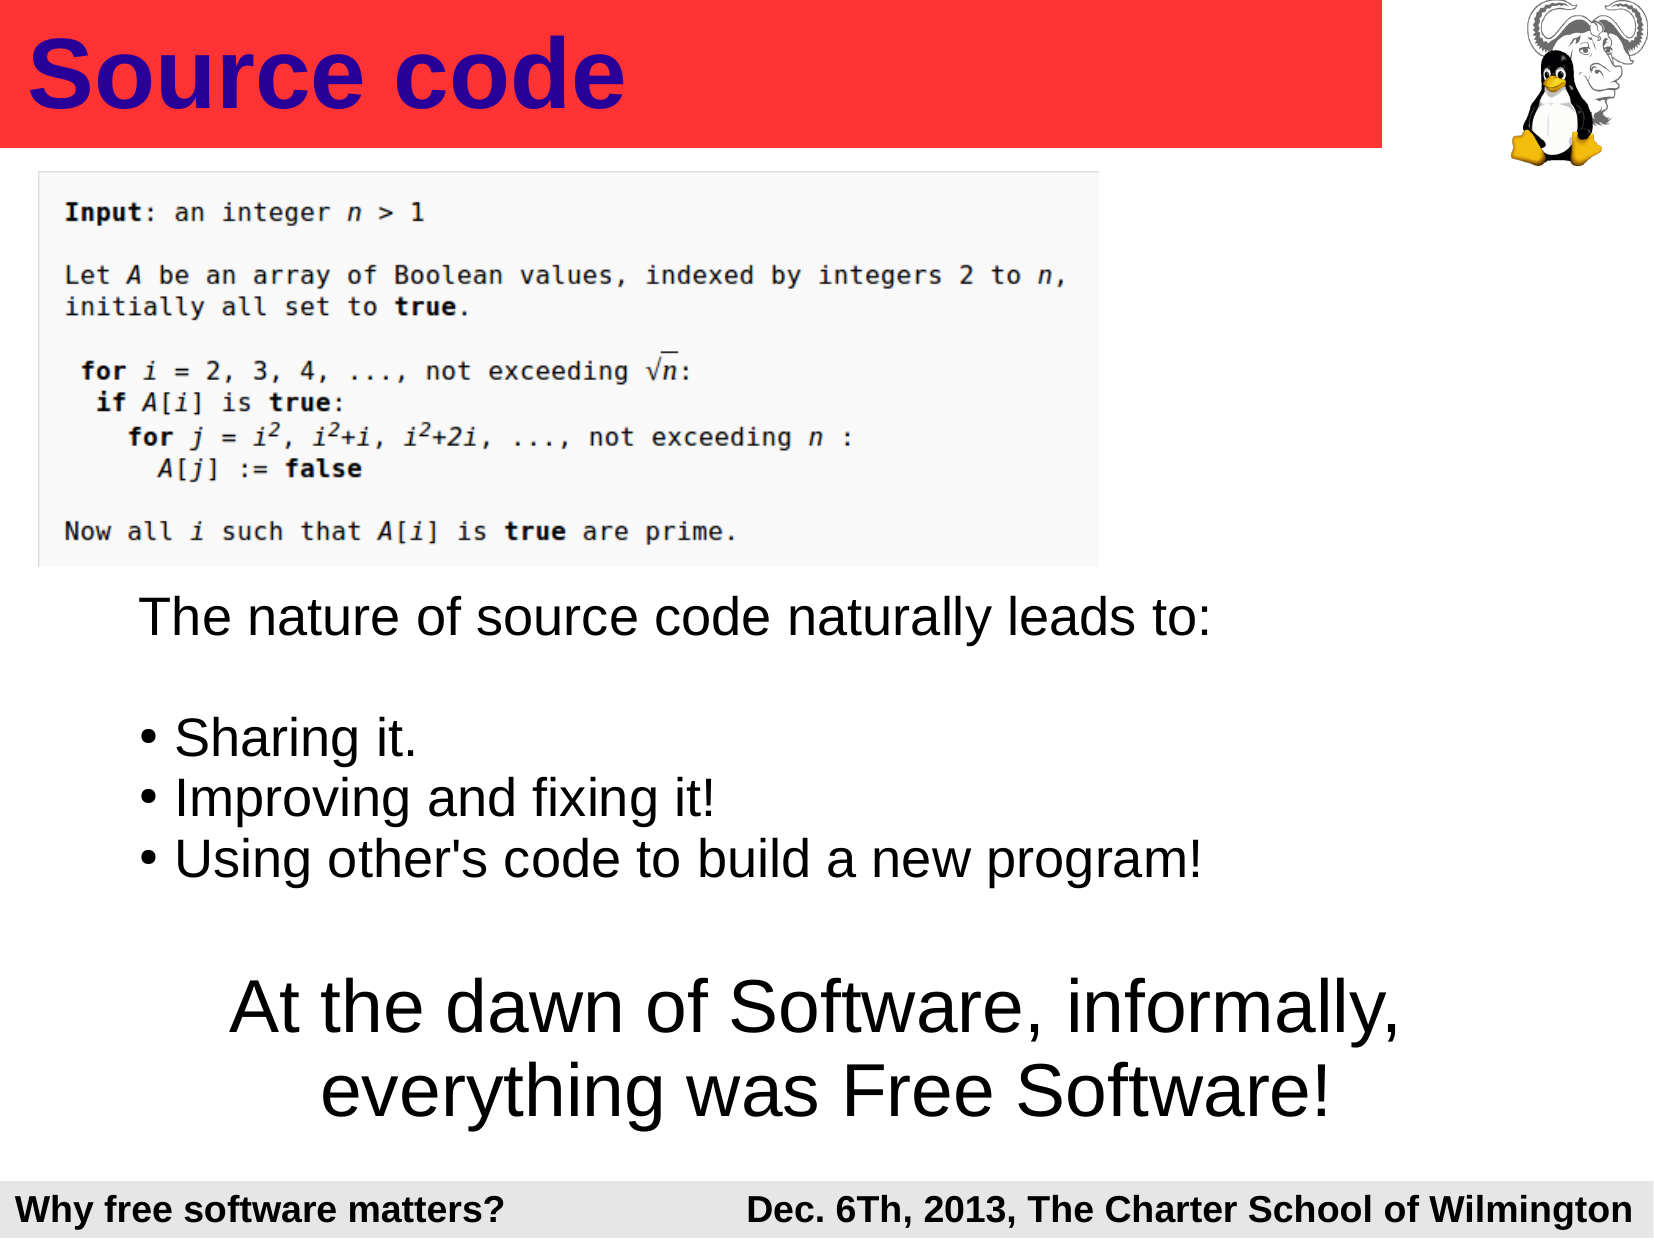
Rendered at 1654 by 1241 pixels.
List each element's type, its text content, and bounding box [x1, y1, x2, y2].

text_box At the dawn of Software, informally, everything was Free Software! [214, 957, 1439, 1141]
text_box Why free software matters? Dec. 6Th, 2013, The Charter School of Wilmington [0, 1181, 1654, 1238]
text_box The nature of source code naturally leads to: Sharing it. Improving and fixing it! Using other's code to build a new program! [124, 578, 1530, 922]
picture [38, 171, 1099, 567]
picture [1511, 0, 1648, 166]
title Source code [0, 0, 1382, 148]
